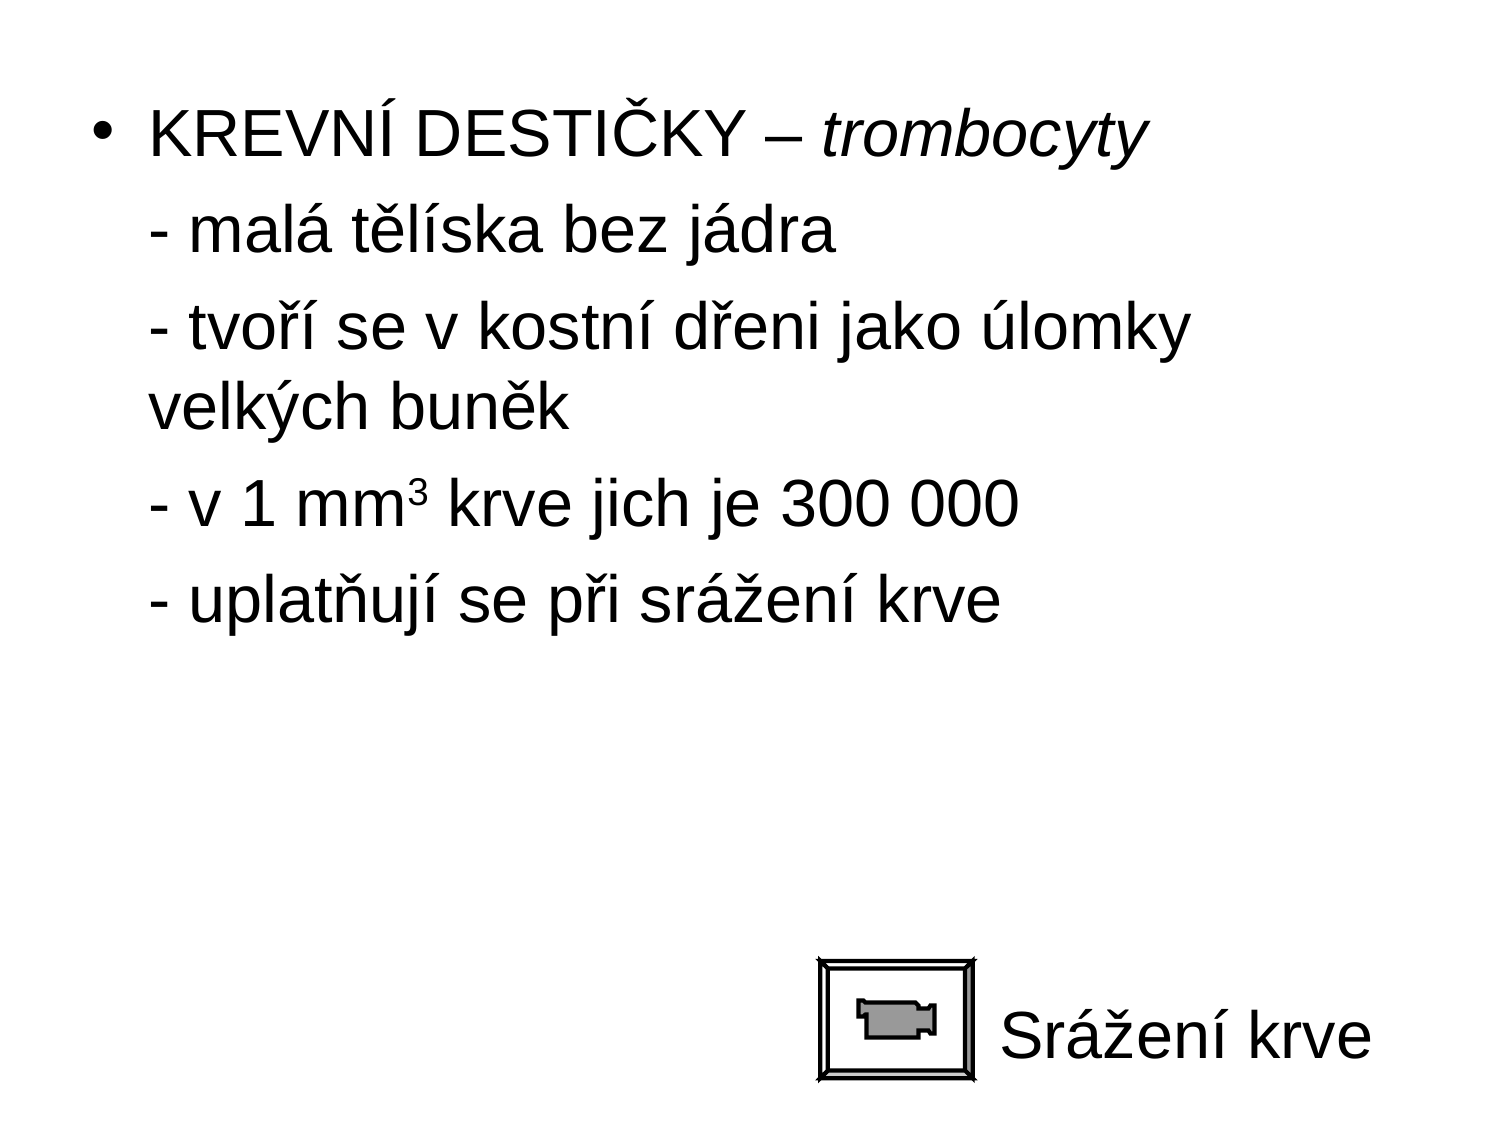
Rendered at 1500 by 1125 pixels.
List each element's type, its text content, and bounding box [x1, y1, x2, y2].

text_box [821, 960, 973, 1079]
list KREVNÍ DESTIČKY – trombocyty - malá tělíska bez jádra - tvoří se v kostní dřeni jako úlomky velkých buněk - v 1 mm3 krve jich je 300 000 - uplatňují se při srážení krve [76, 81, 1427, 1010]
text_box Srážení krve [984, 984, 1477, 1080]
